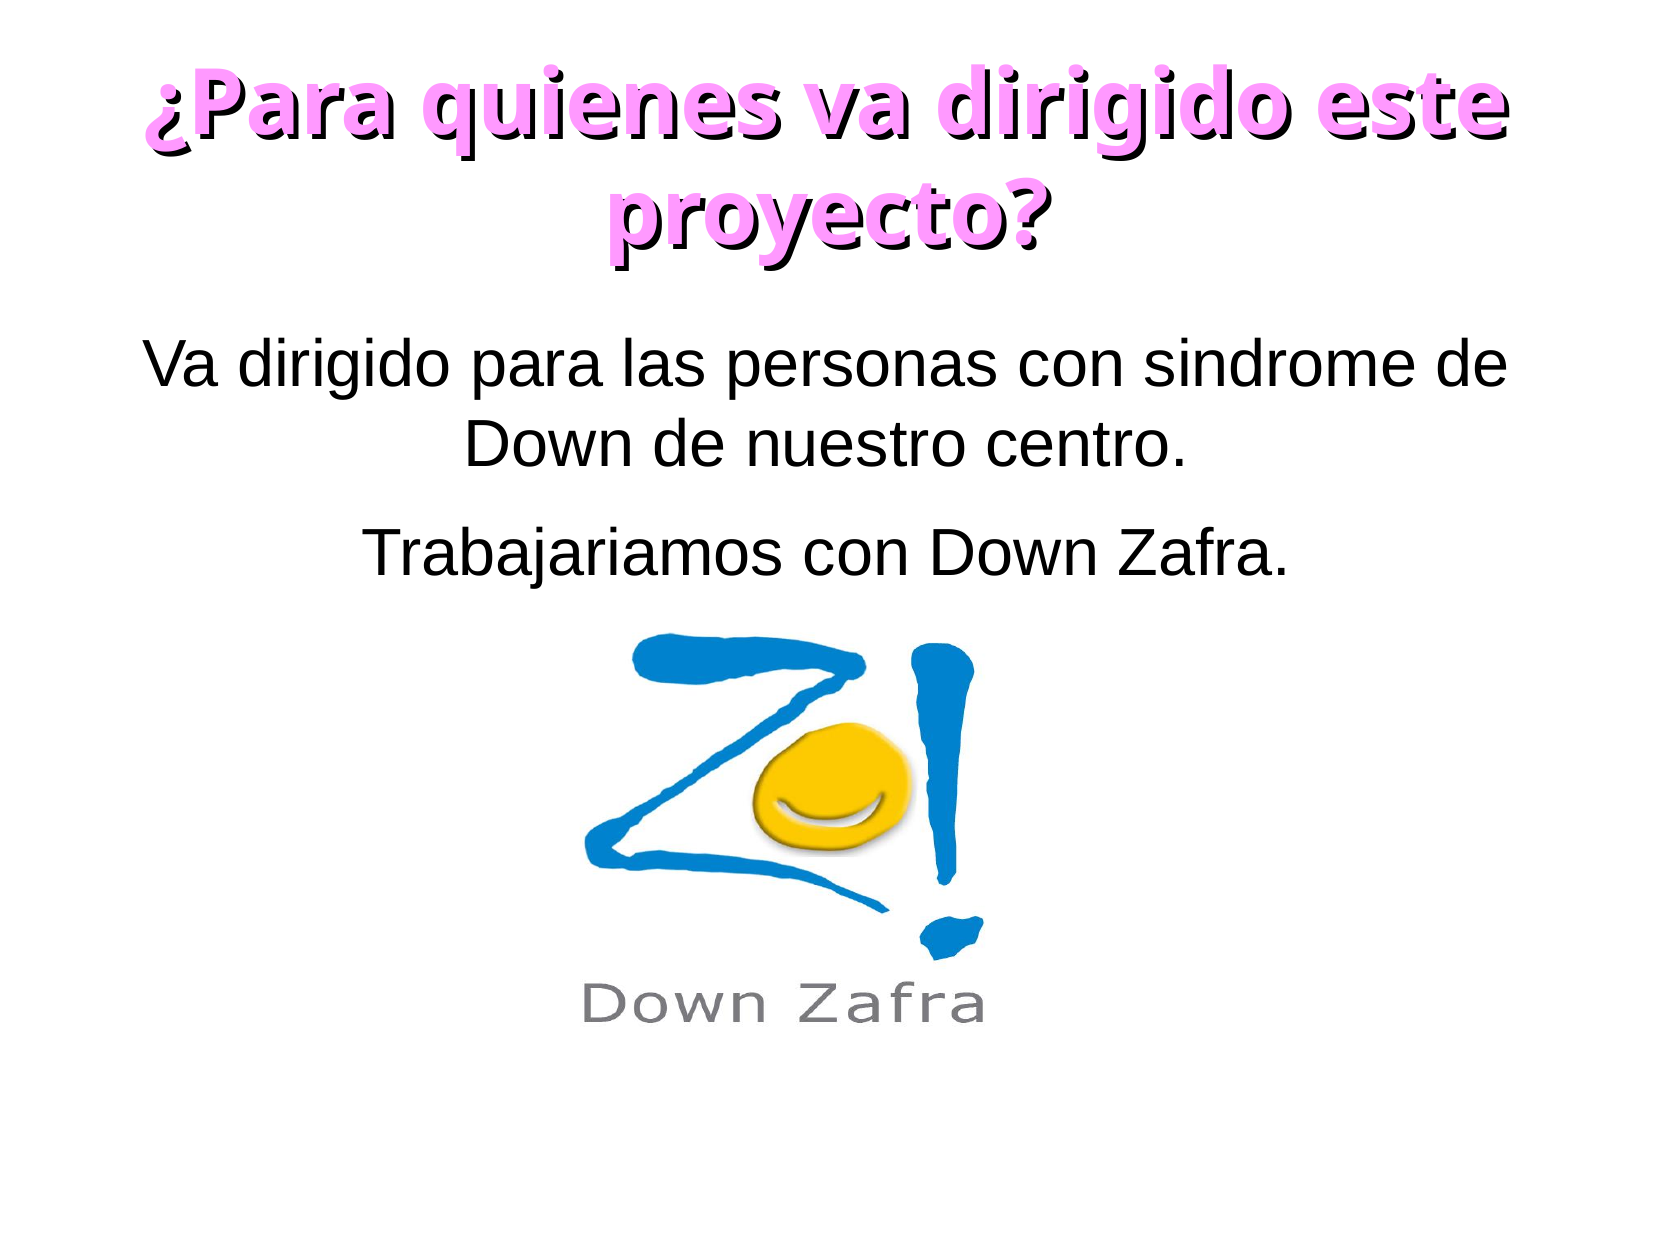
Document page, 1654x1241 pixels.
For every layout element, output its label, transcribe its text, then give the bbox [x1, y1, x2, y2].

subtitle Va dirigido para las personas con sindrome de Down de nuestro centro. Trabajariamos con Down Zafra. [82, 94, 1571, 814]
picture [540, 590, 1028, 1060]
title ¿Para quienes va dirigido este proyecto? [82, 26, 1571, 94]
